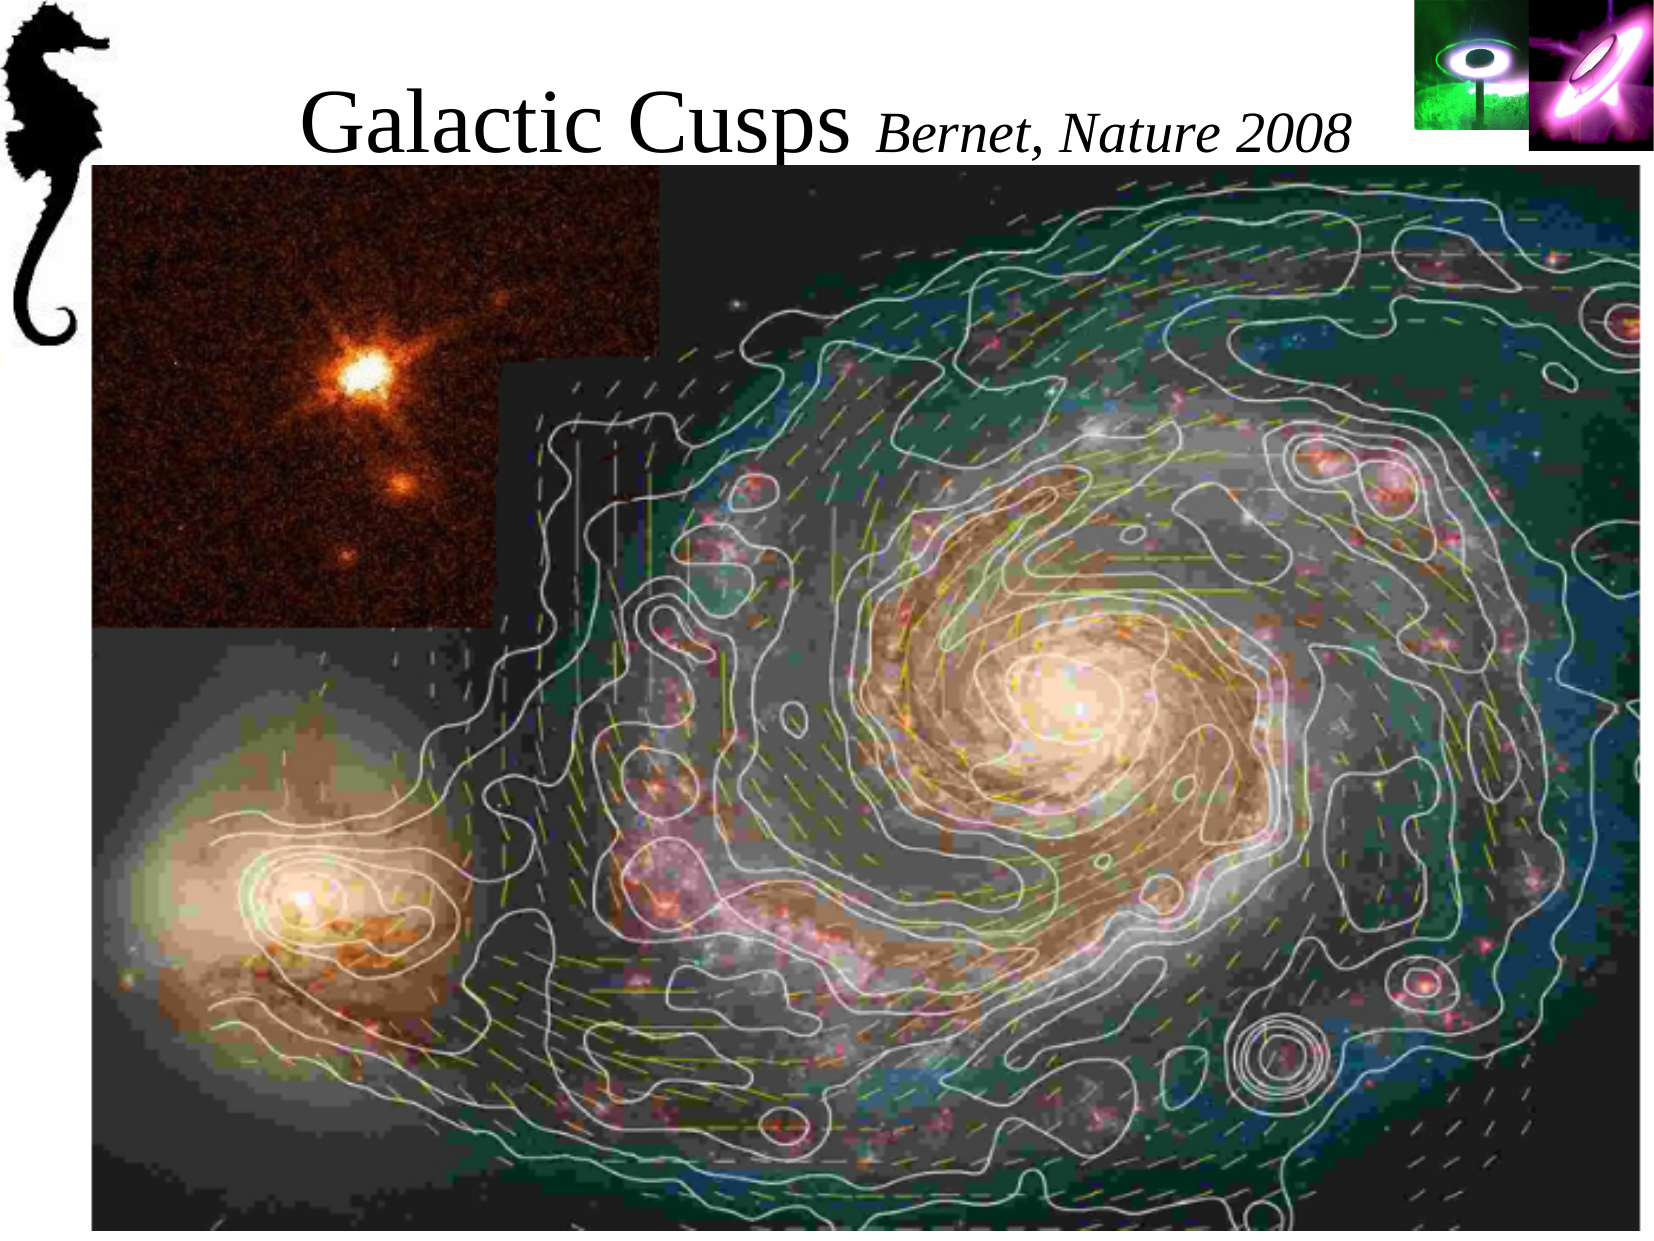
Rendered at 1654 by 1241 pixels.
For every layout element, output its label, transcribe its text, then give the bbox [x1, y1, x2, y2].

title Galactic Cusps Bernet, Nature 2008 [121, 19, 1532, 165]
picture [1414, 0, 1654, 151]
picture [0, 0, 1643, 1231]
